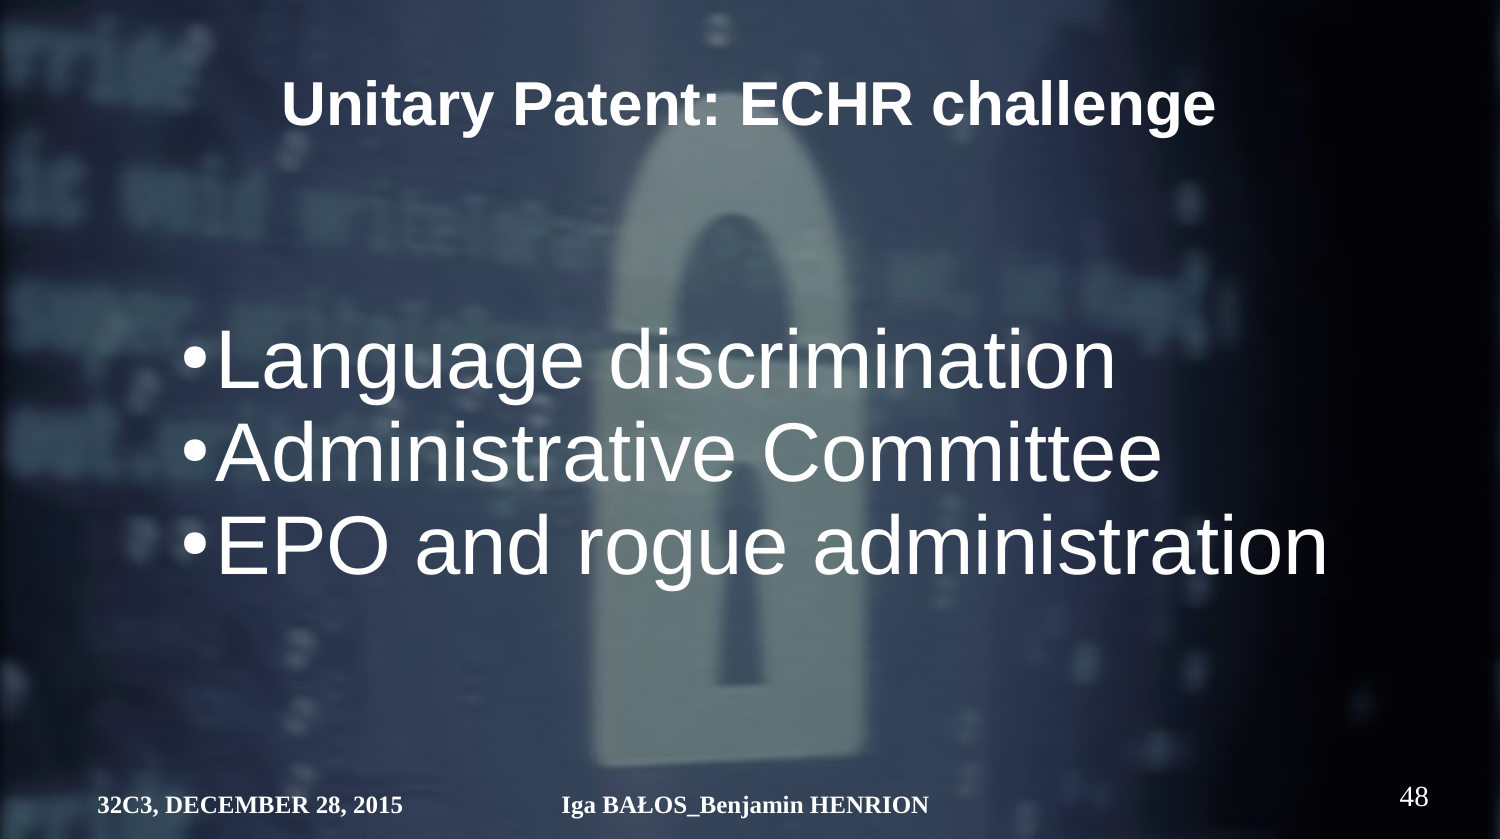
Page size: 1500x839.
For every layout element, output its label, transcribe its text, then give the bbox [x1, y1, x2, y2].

title Unitary Patent: ECHR challenge [74, 33, 1425, 174]
text_box Language discrimination Administrative Committee EPO and rogue administration [165, 212, 1347, 733]
picture [0, 0, 1500, 839]
